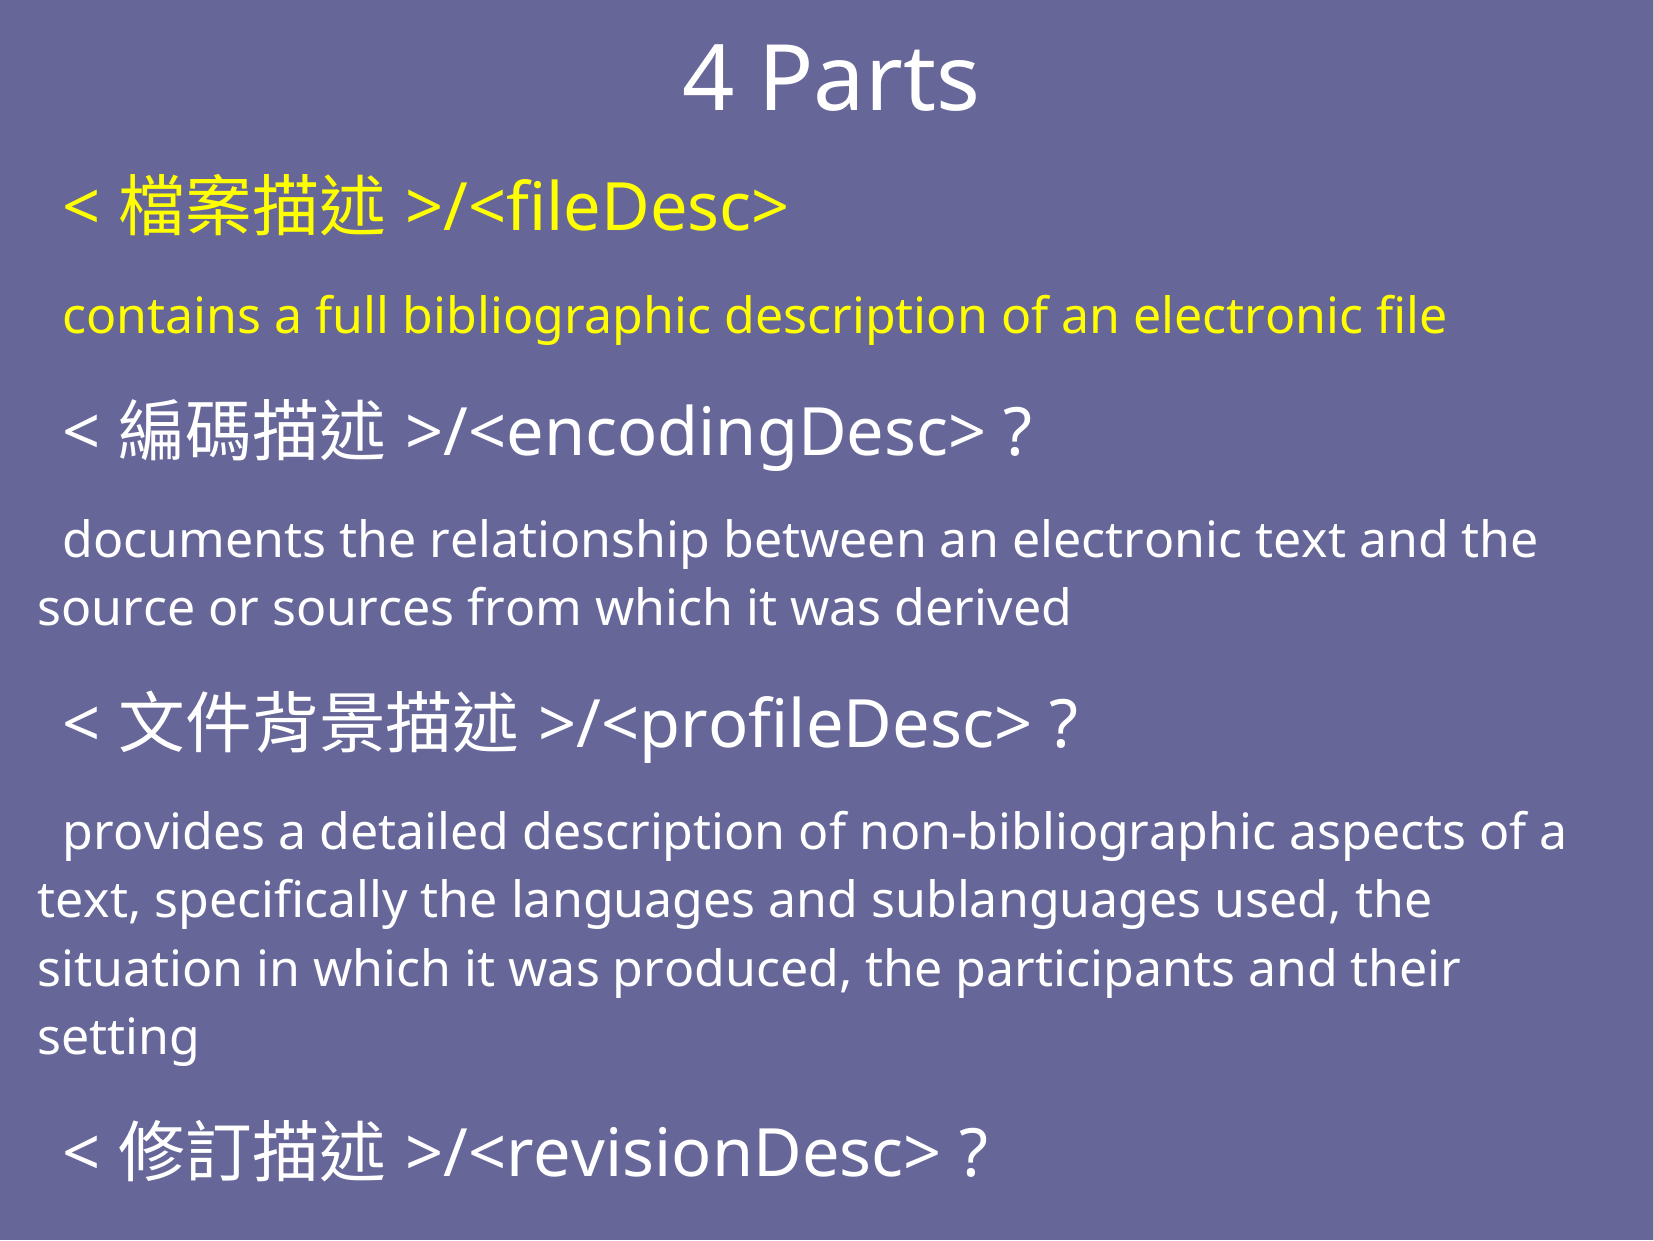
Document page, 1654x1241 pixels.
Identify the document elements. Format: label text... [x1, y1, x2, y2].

list <檔案描述>/<fileDesc> contains a full bibliographic description of an electronic file <編碼描述>/<encodingDesc> ? documents the relationship between an electronic text and the source or sources from which it was derived <文件背景描述>/<profileDesc> ? provides a detailed description of non-bibliographic aspects of a text, specifically the languages and sublanguages used, the situation in which it was produced, the participants and their setting <修訂描述>/<revisionDesc> ? summarizes the revision history for a file [37, 153, 1613, 1241]
title 4 Parts [125, 0, 1538, 151]
